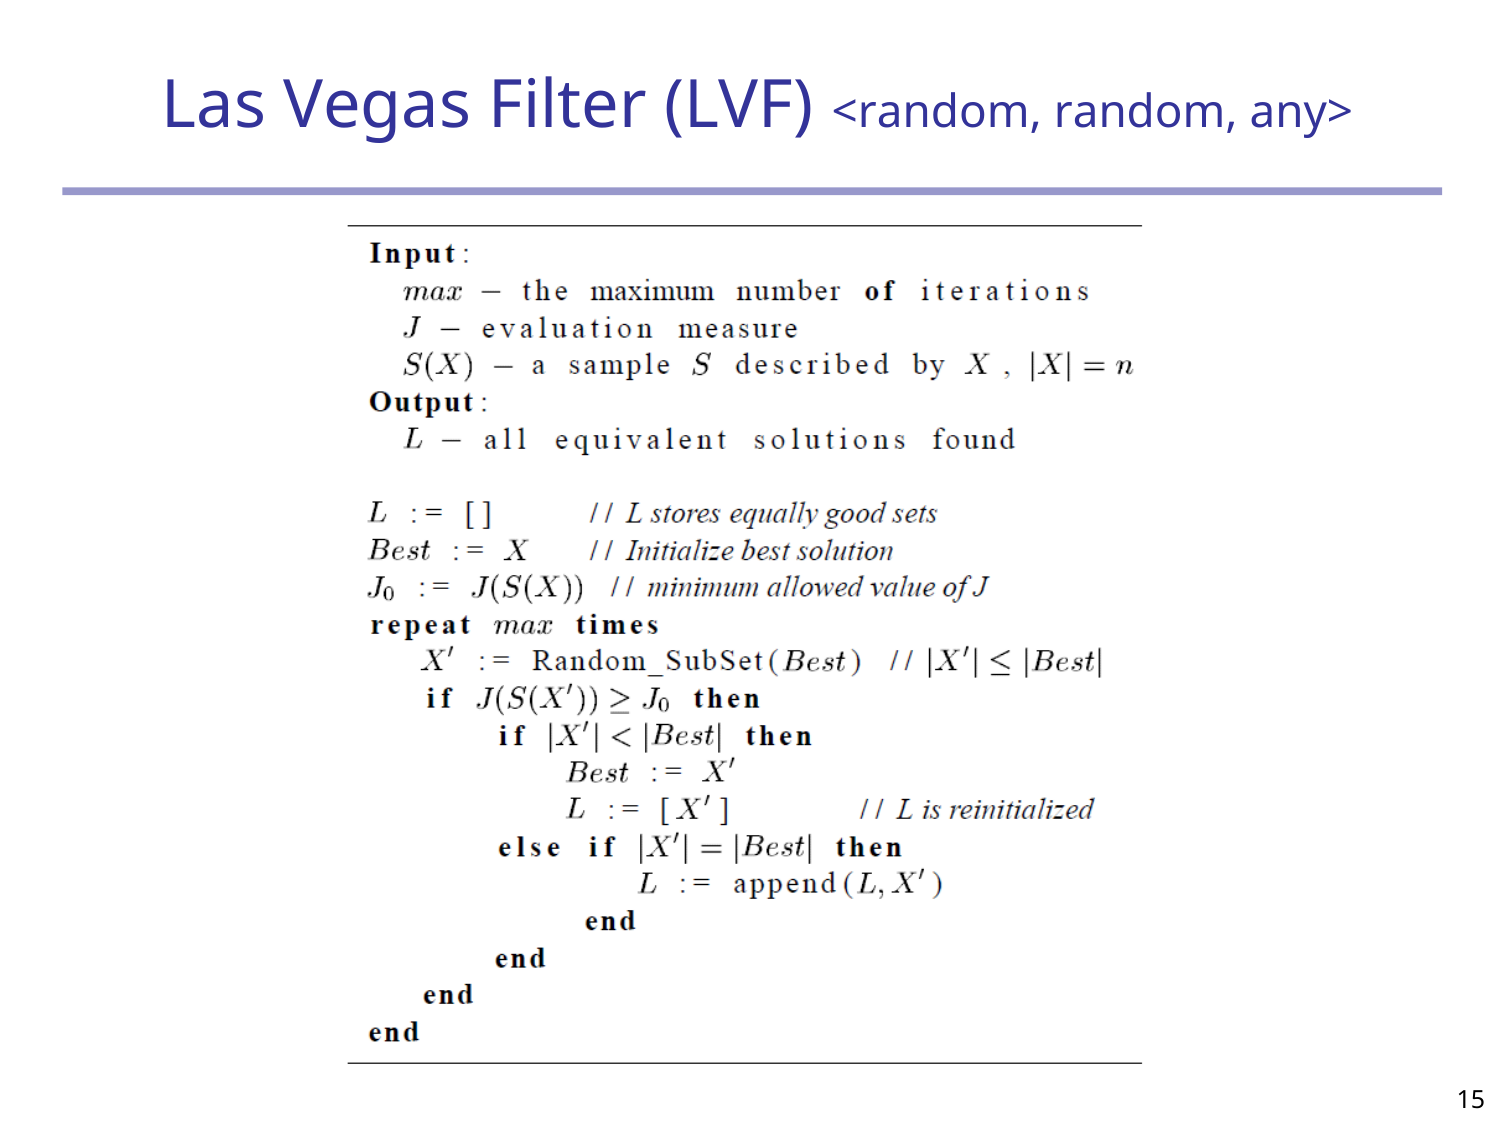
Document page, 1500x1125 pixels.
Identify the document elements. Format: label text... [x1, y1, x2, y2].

title Las Vegas Filter (LVF) <random, random, any> [60, 32, 1456, 170]
list [62, 148, 1426, 999]
picture [328, 214, 1157, 1079]
text_box <number> [1187, 1050, 1500, 1125]
